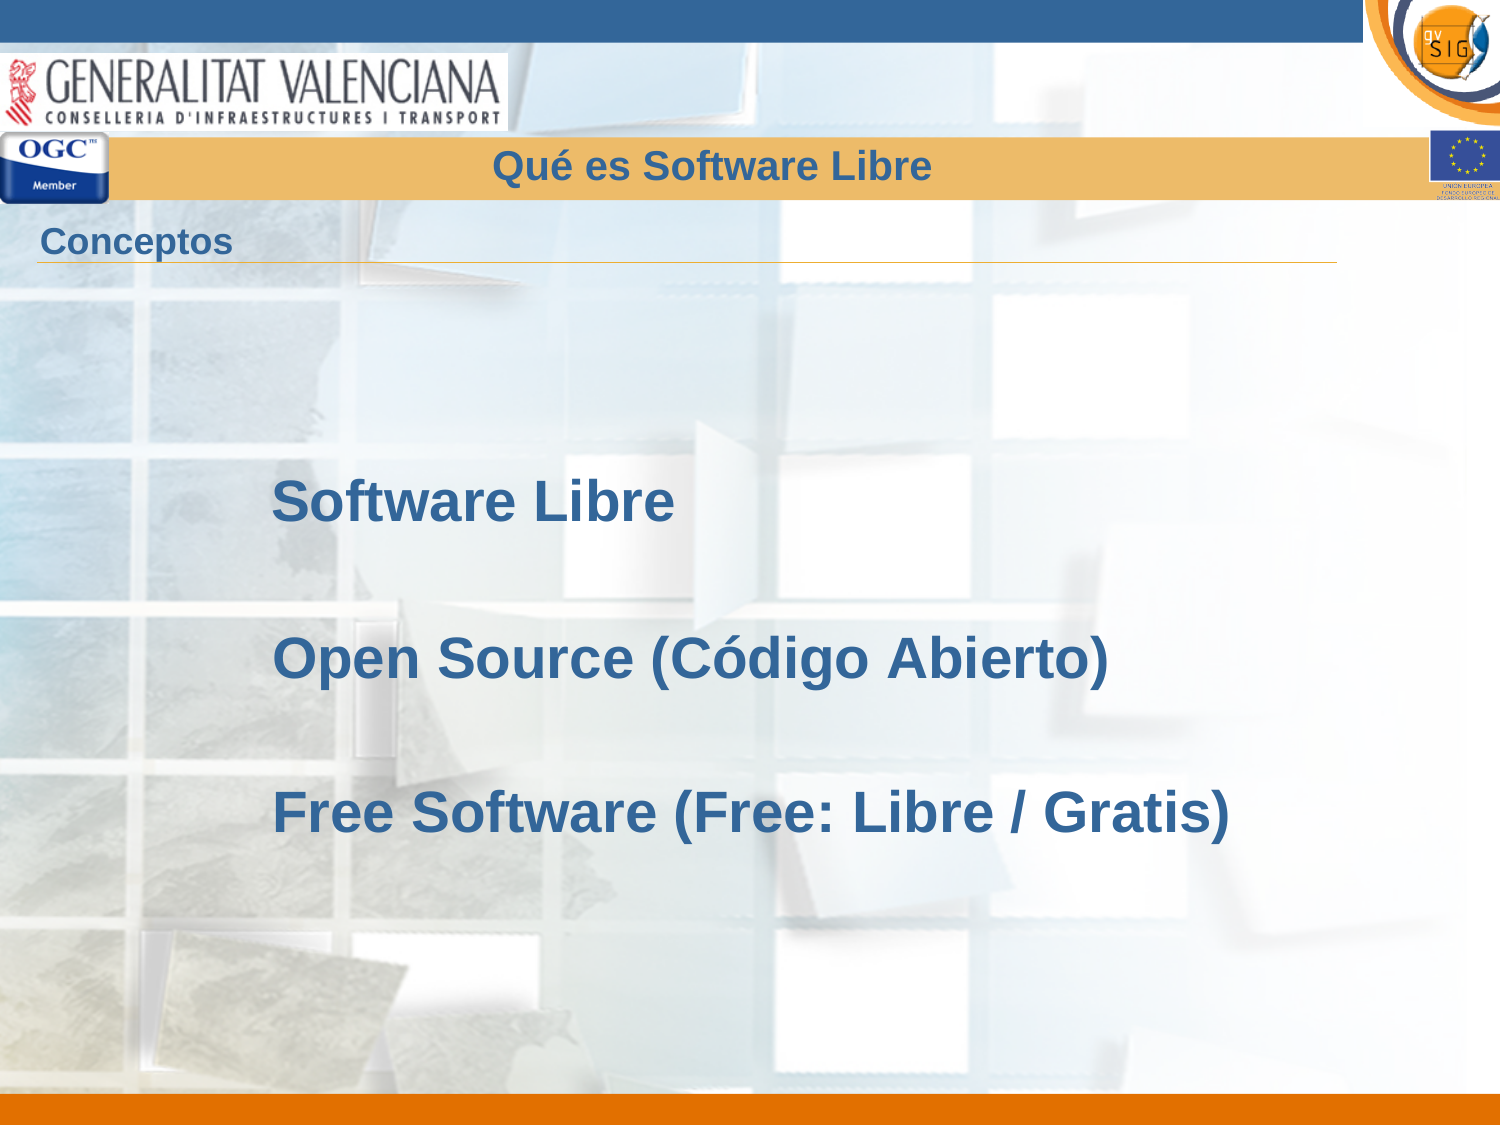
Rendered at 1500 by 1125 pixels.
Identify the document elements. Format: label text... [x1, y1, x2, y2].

picture [1429, 129, 1500, 200]
picture [0, 132, 109, 137]
list Software Libre Open Source (Código Abierto) Free Software (Free: Libre / Gratis) [161, 367, 1368, 885]
picture [0, 53, 508, 131]
picture [1363, 0, 1500, 127]
text_box Qué es Software Libre [0, 137, 1426, 205]
text_box Conceptos [24, 209, 946, 271]
